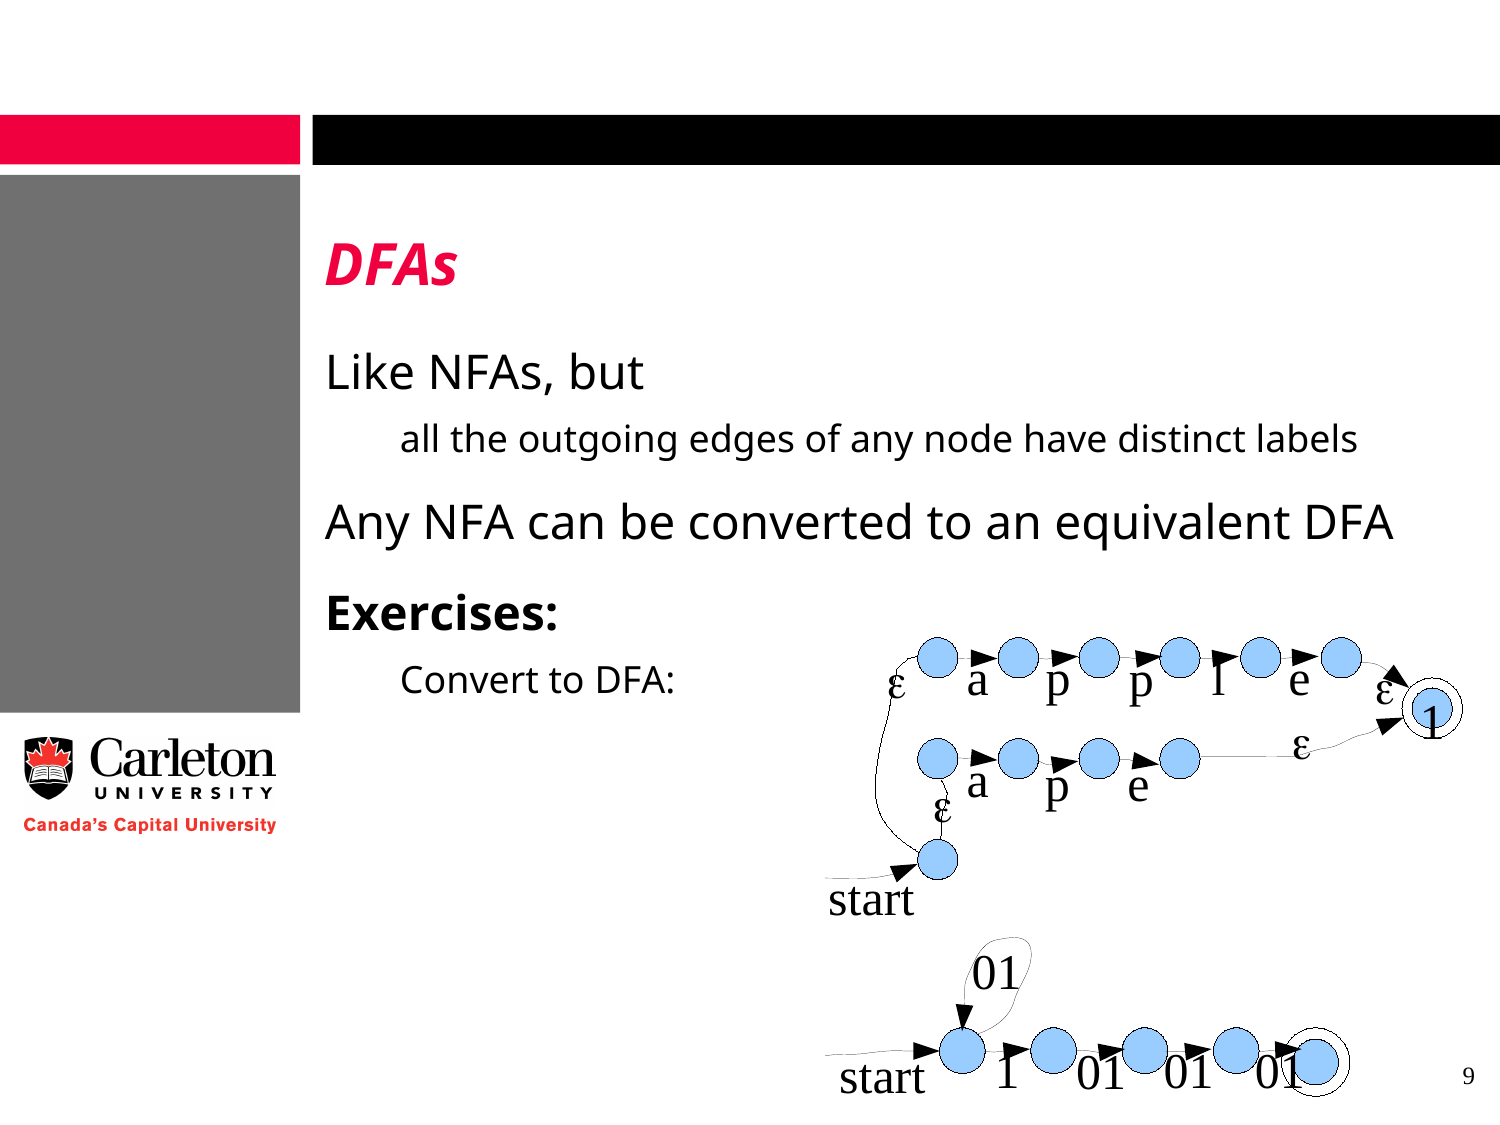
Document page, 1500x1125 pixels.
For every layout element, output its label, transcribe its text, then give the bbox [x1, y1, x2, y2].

text_box [917, 637, 958, 678]
text_box [1159, 637, 1201, 678]
picture [24, 737, 276, 834]
text_box [1078, 738, 1120, 779]
text_box [1213, 1027, 1260, 1074]
title DFAs [324, 194, 1450, 324]
text_box [998, 738, 1039, 779]
text_box [917, 738, 958, 779]
text_box [1159, 738, 1201, 779]
text_box [1240, 637, 1281, 678]
text_box [1078, 637, 1120, 678]
text_box [1294, 1039, 1339, 1085]
text_box 1 [1412, 687, 1453, 729]
text_box [1030, 1027, 1077, 1074]
text_box [1122, 1027, 1168, 1074]
text_box [939, 1027, 986, 1074]
text_box [1321, 637, 1362, 678]
text_box [917, 839, 958, 880]
list Like NFAs, but all the outgoing edges of any node have distinct labels Any NFA can be converted to an equivalent DFA Exercises: Convert to DFA: [324, 324, 1450, 1036]
text_box [998, 637, 1039, 678]
